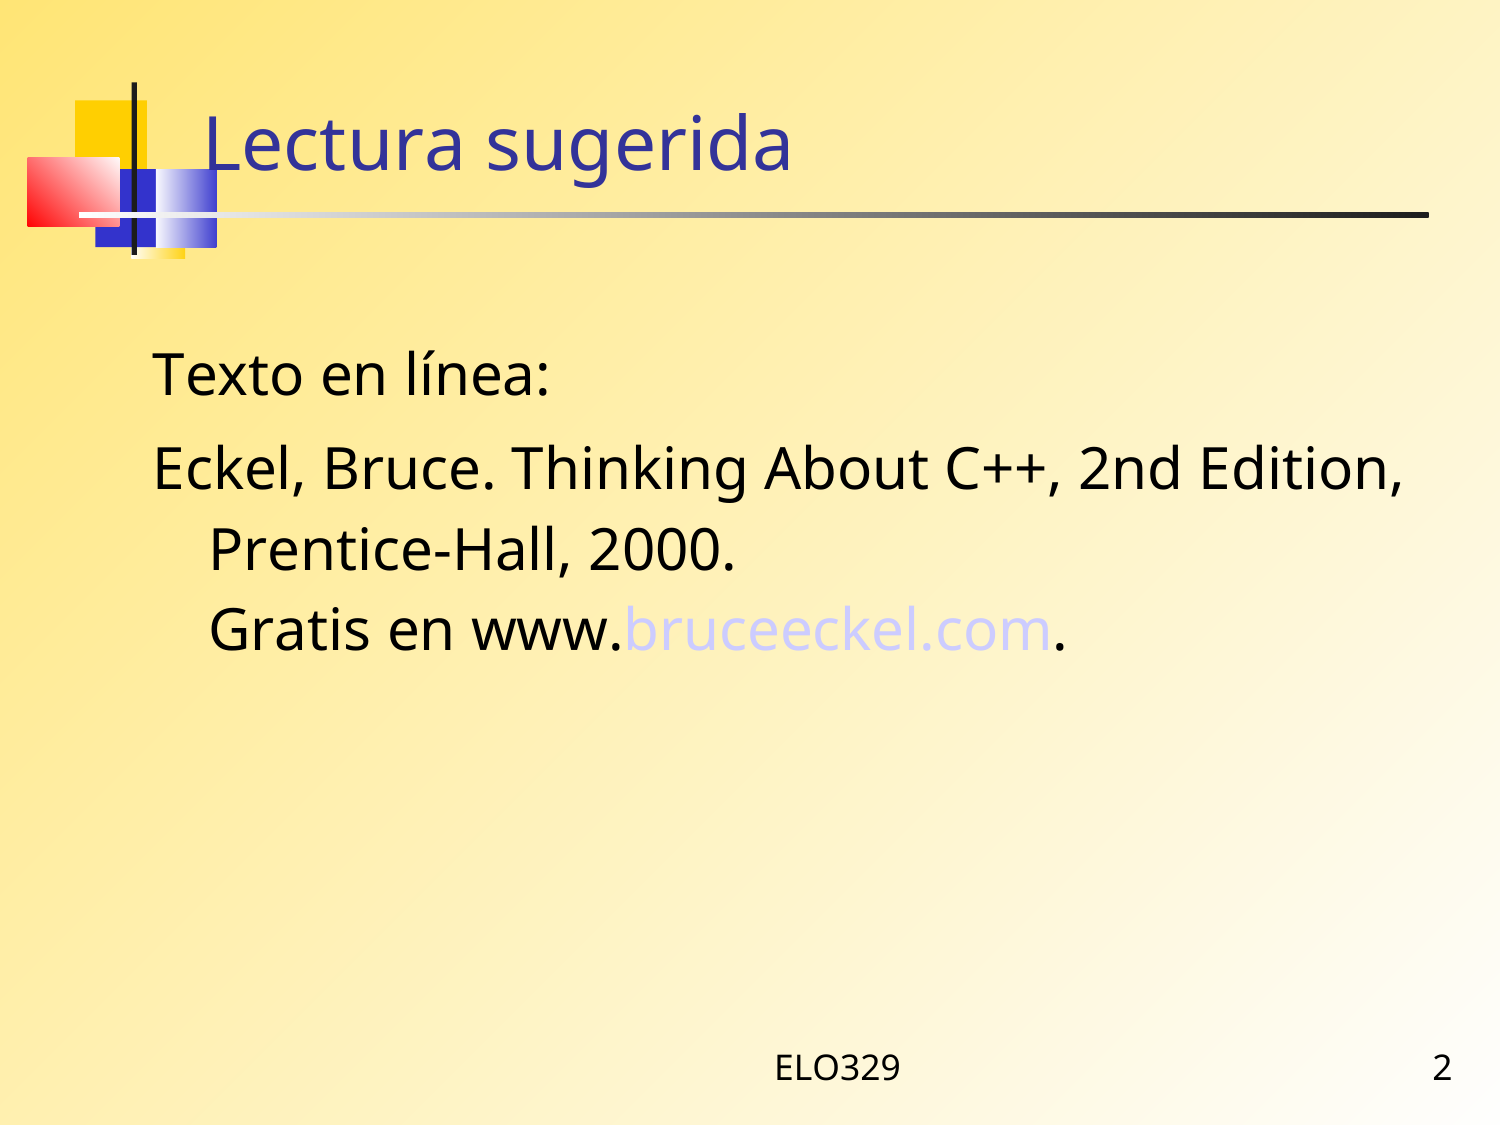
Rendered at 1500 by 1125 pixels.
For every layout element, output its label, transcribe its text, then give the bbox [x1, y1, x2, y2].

title Lectura sugerida [187, 37, 1466, 201]
list Texto en línea: Eckel, Bruce. Thinking About C++, 2nd Edition, Prentice-Hall, 2000. Gratis en www.bruceeckel.com. [137, 324, 1463, 1013]
